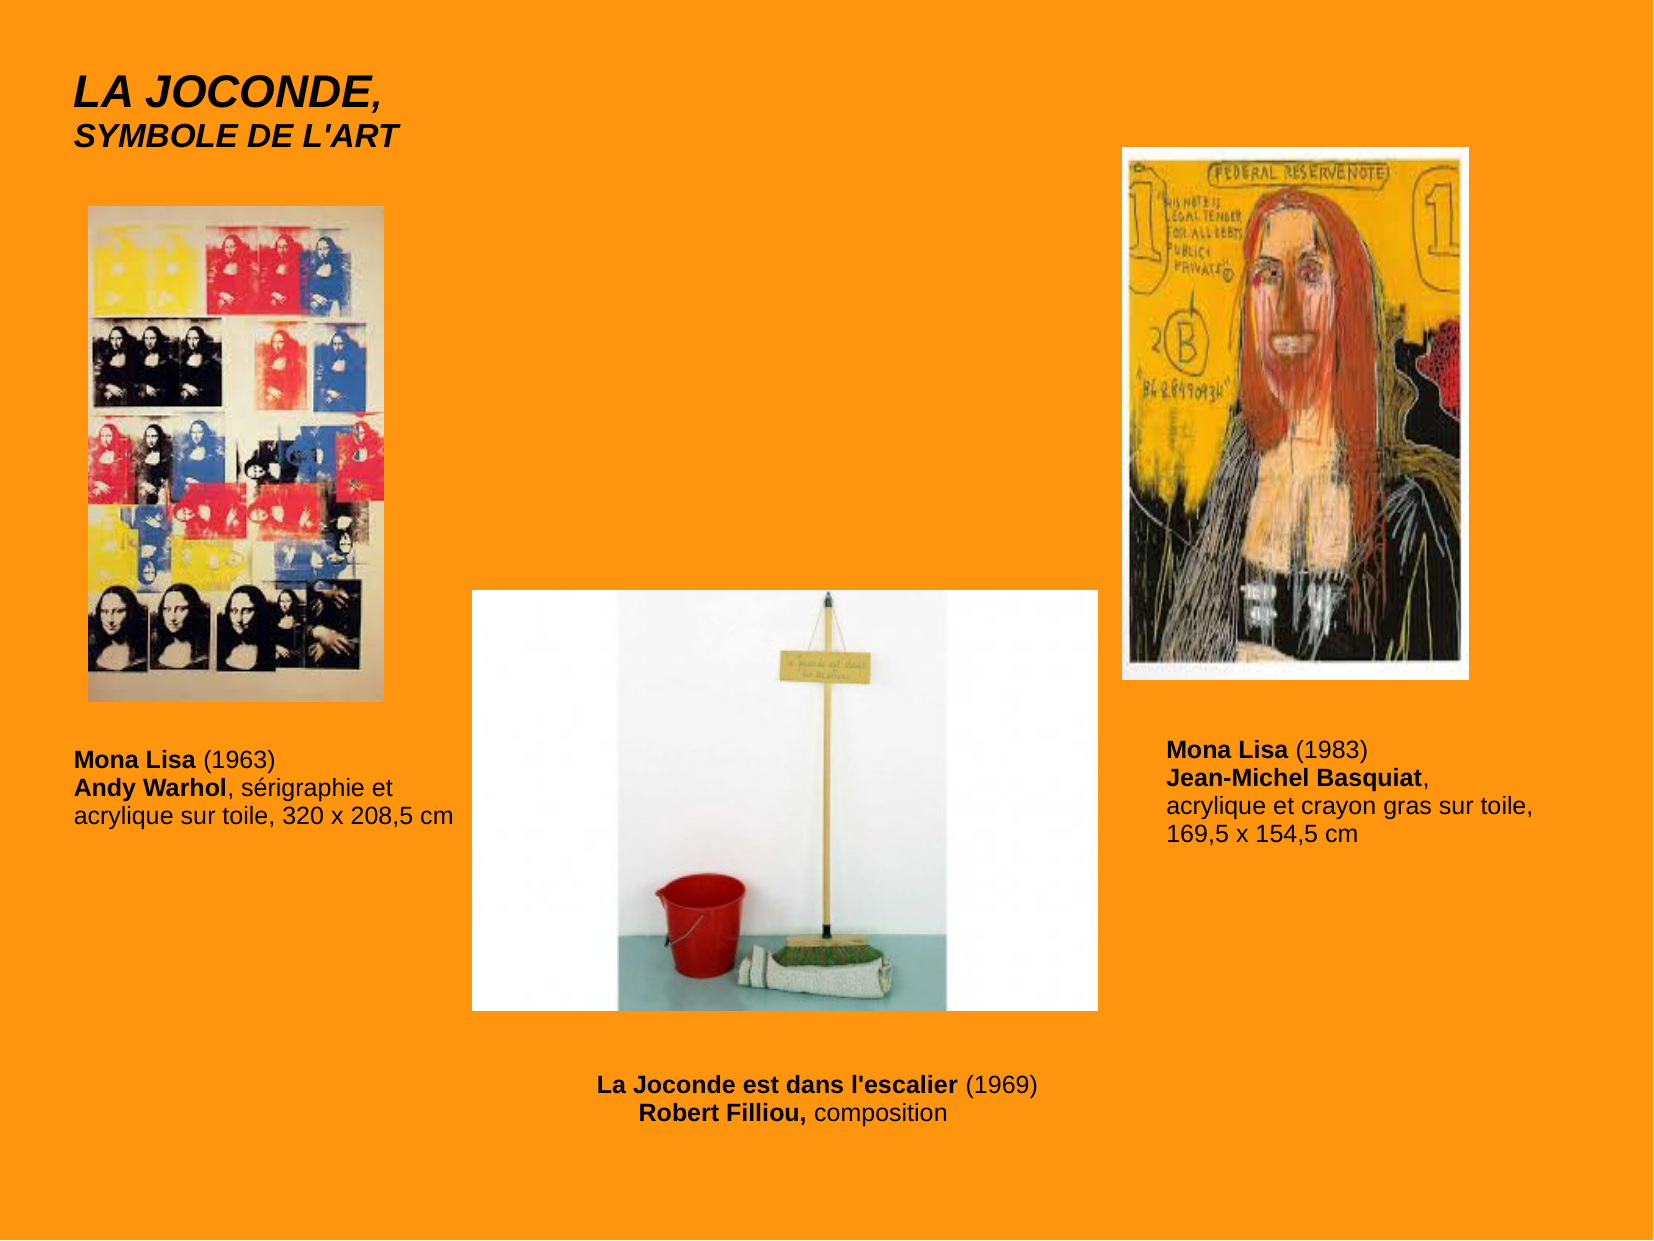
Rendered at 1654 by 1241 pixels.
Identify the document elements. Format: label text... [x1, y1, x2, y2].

picture [88, 206, 384, 702]
text_box Mona Lisa (1963) Andy Warhol, sérigraphie et acrylique sur toile, 320 x 208,5 cm [59, 738, 472, 839]
text_box LA JOCONDE, SYMBOLE DE L'ART [59, 59, 827, 222]
text_box La Joconde est dans l'escalier (1969) Robert Filliou, composition [561, 1062, 1063, 1182]
picture [1122, 147, 1469, 680]
text_box Mona Lisa (1983) Jean-Michel Basquiat, acrylique et crayon gras sur toile, 169,5 x 154,5 cm [1151, 727, 1565, 857]
picture [472, 590, 1098, 1011]
